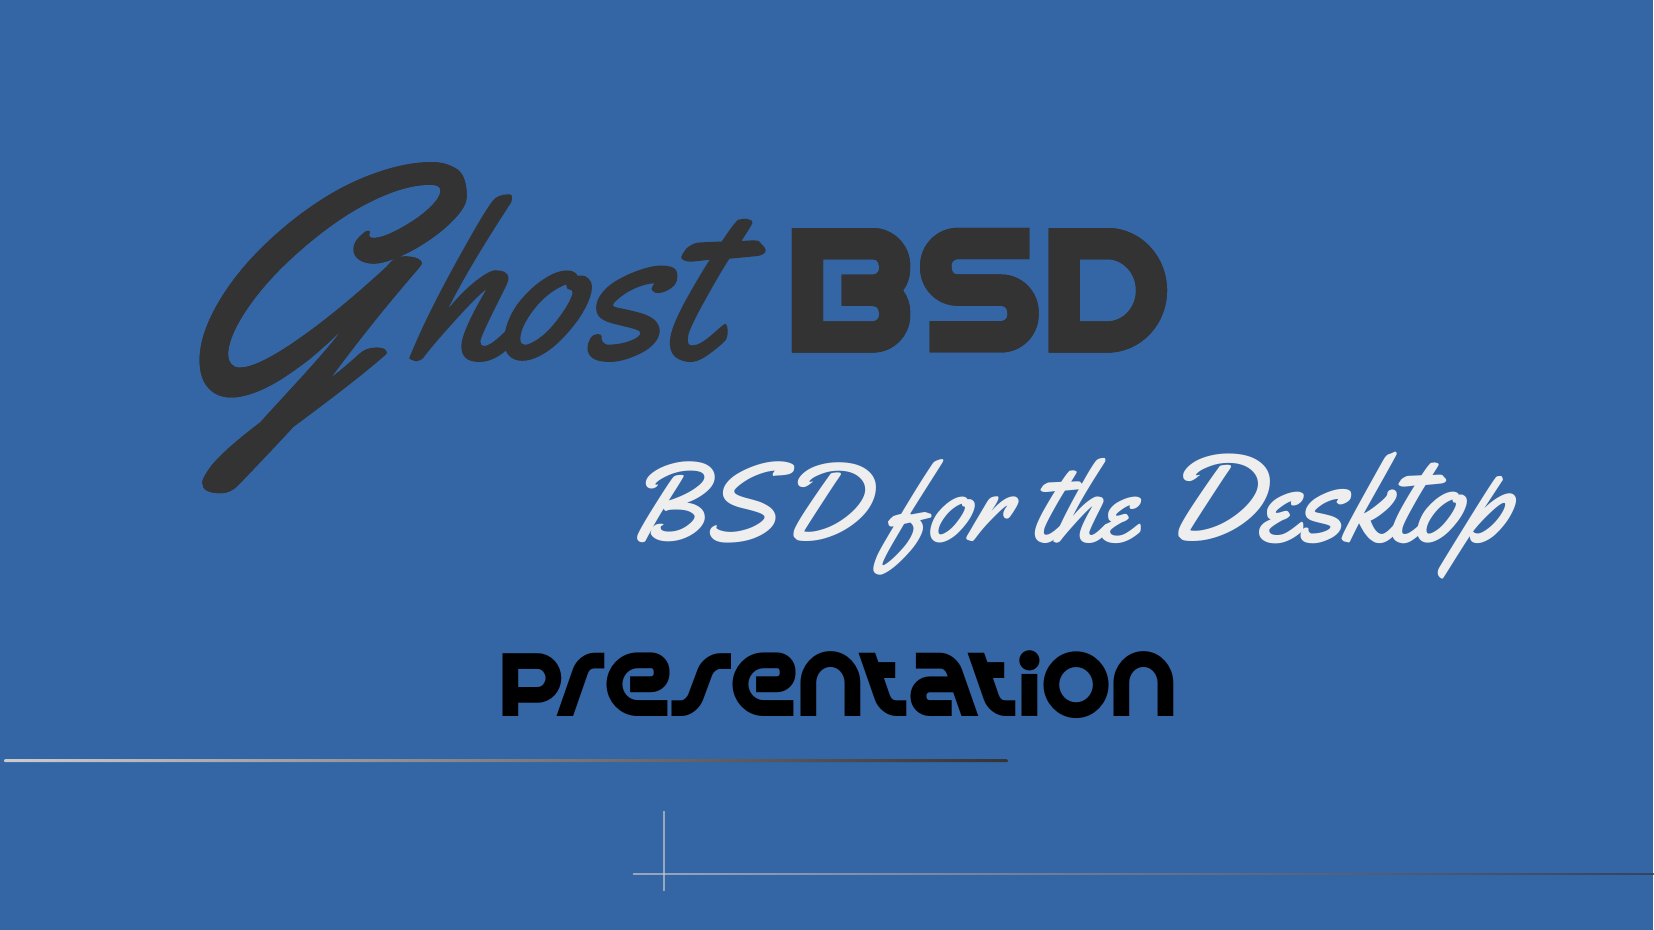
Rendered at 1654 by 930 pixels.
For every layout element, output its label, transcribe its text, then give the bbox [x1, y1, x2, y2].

text_box BSD for the Desktop [562, 248, 1575, 587]
title Presentation [23, 623, 1653, 760]
picture [187, 150, 1180, 506]
